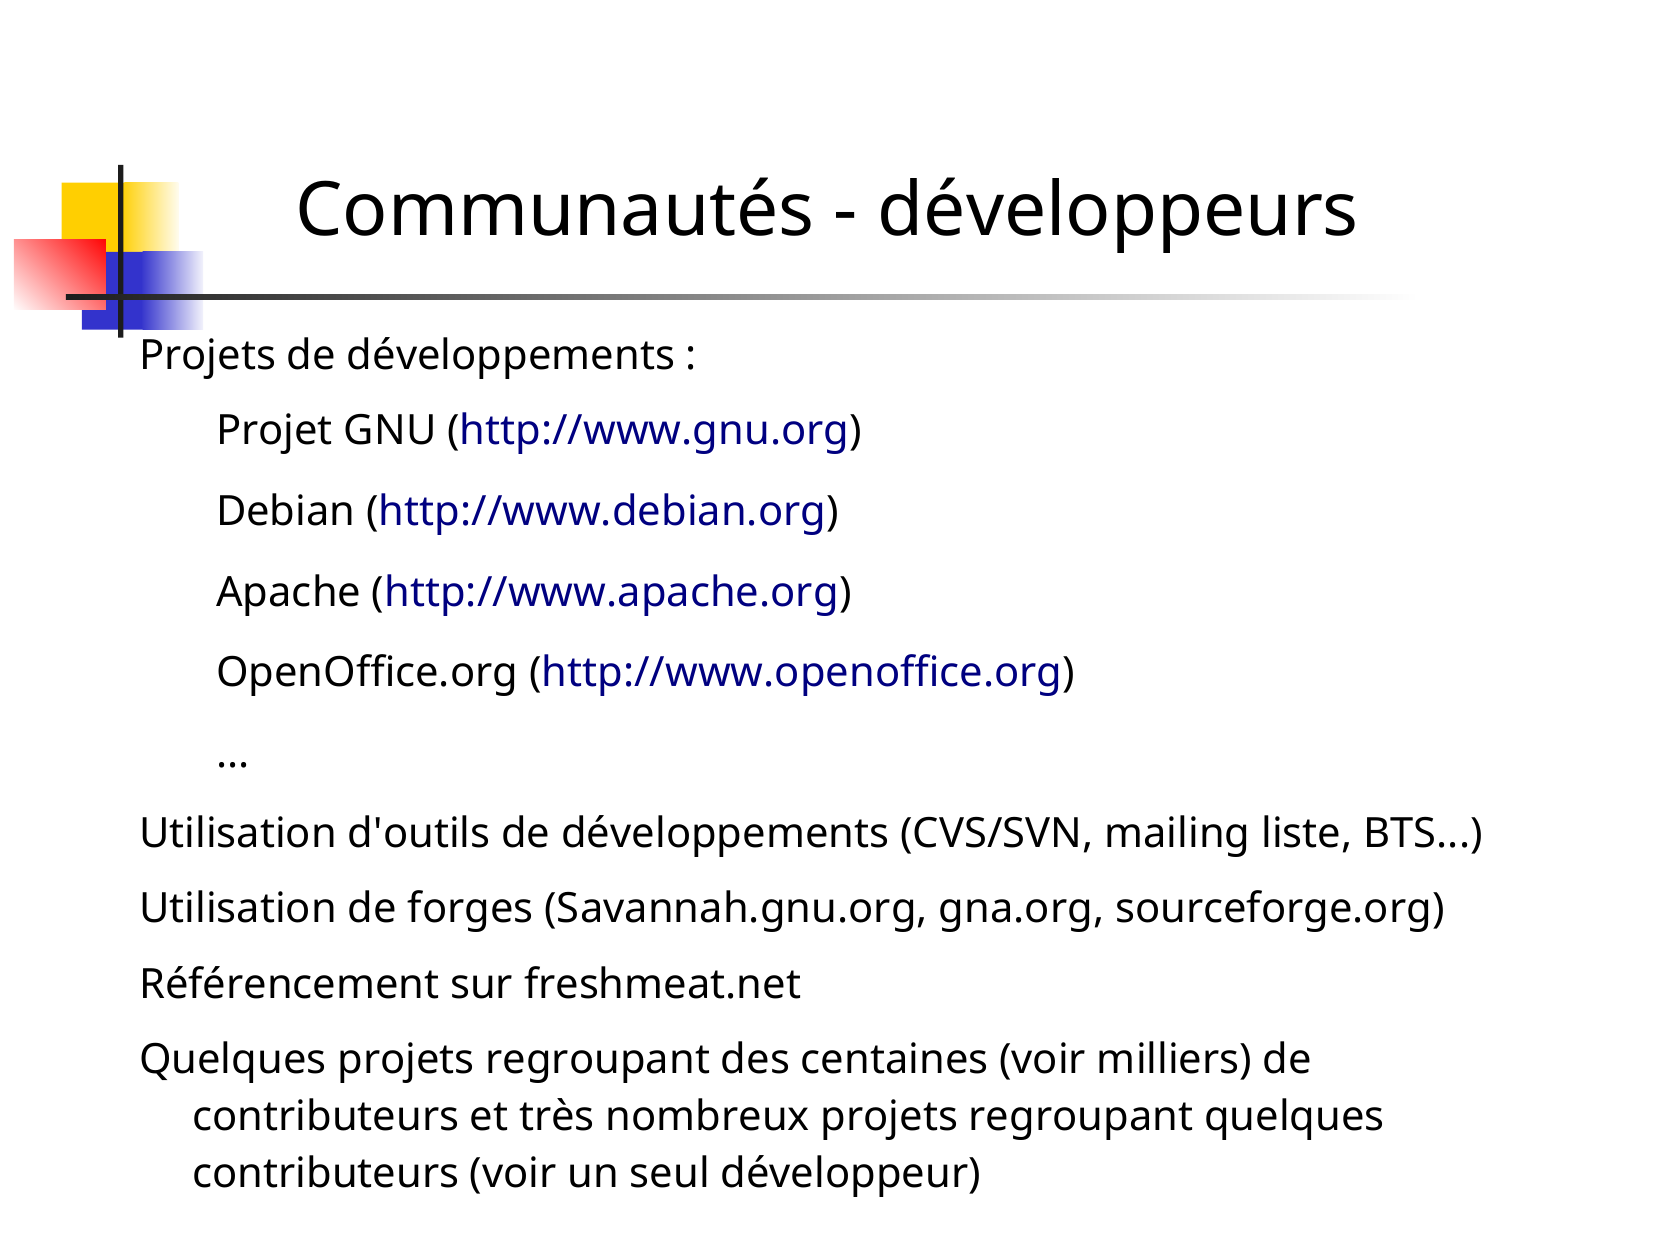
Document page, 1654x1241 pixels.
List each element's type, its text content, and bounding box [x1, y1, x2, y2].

title Communautés - développeurs [121, 102, 1534, 311]
list Projets de développements : Projet GNU (http://www.gnu.org) Debian (http://www.debian.org) Apache (http://www.apache.org) OpenOffice.org (http://www.openoffice.org) ... Utilisation d'outils de développements (CVS/SVN, mailing liste, BTS...) Utilisation de forges (Savannah.gnu.org, gna.org, sourceforge.org) Référencement sur freshmeat.net Quelques projets regroupant des centaines (voir milliers) de contributeurs et très nombreux projets regroupant quelques contributeurs (voir un seul développeur) [121, 324, 1534, 1241]
